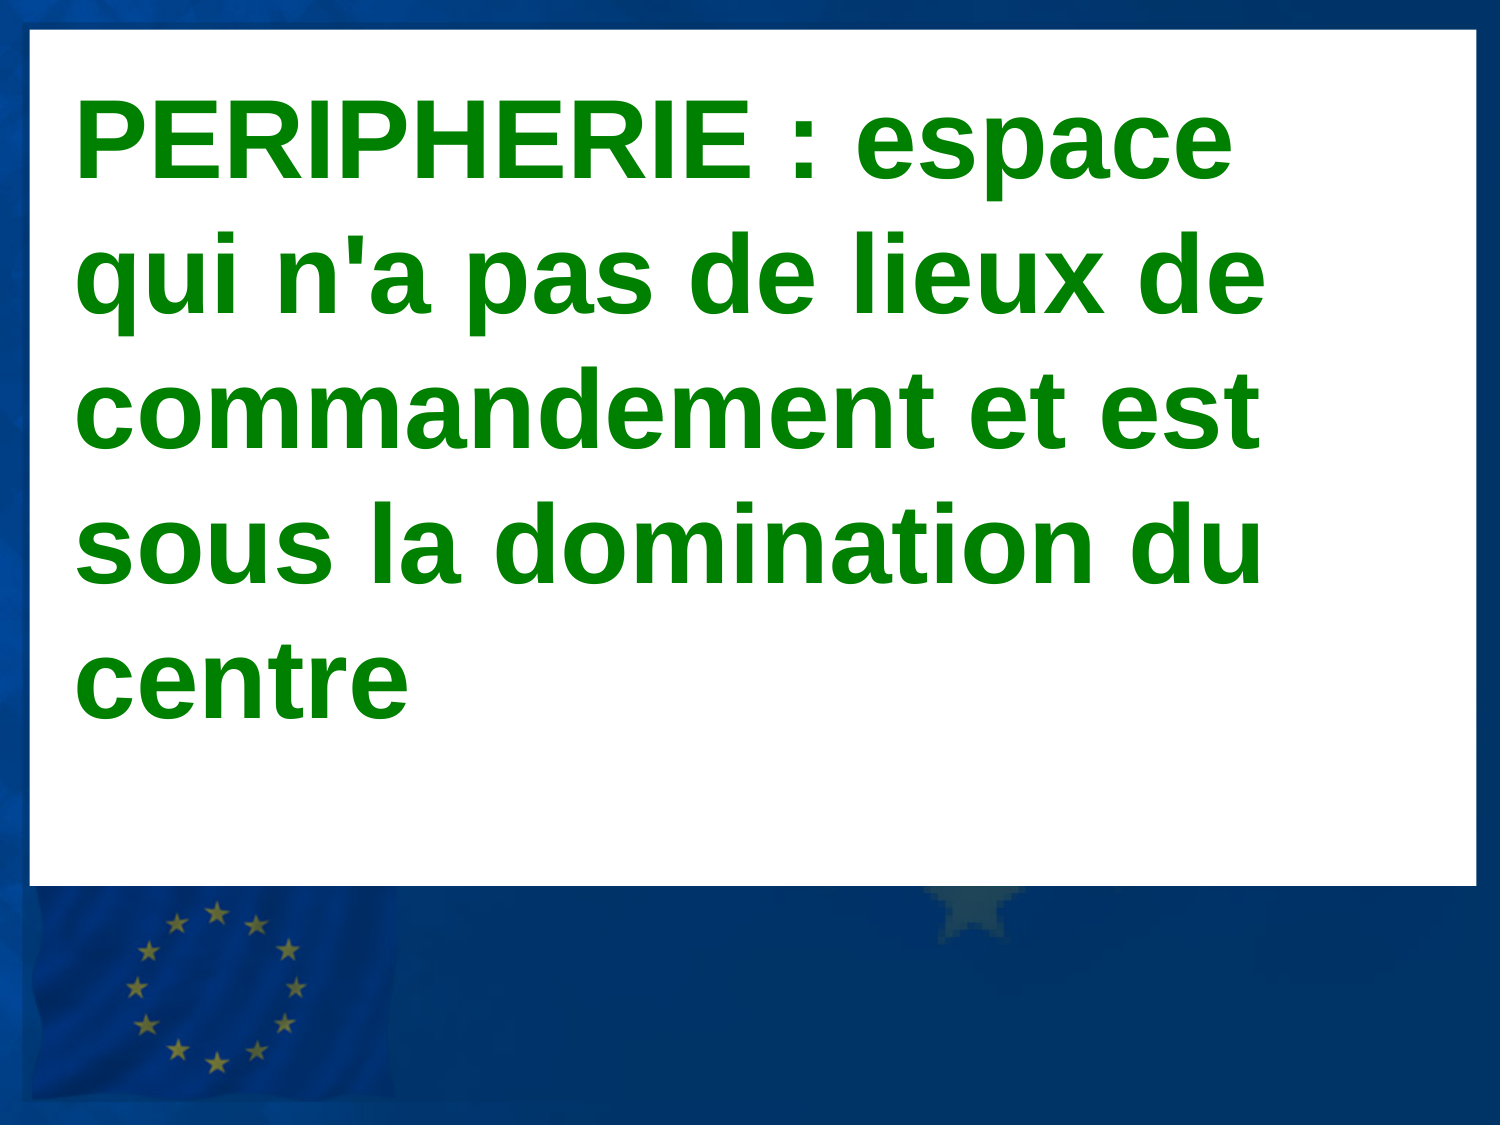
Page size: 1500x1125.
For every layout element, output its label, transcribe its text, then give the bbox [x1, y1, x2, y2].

text_box PERIPHERIE : espace qui n'a pas de lieux de commandement et est sous la domination du centre [59, 59, 1447, 749]
list [29, 29, 1477, 886]
picture [0, 0, 1500, 1125]
